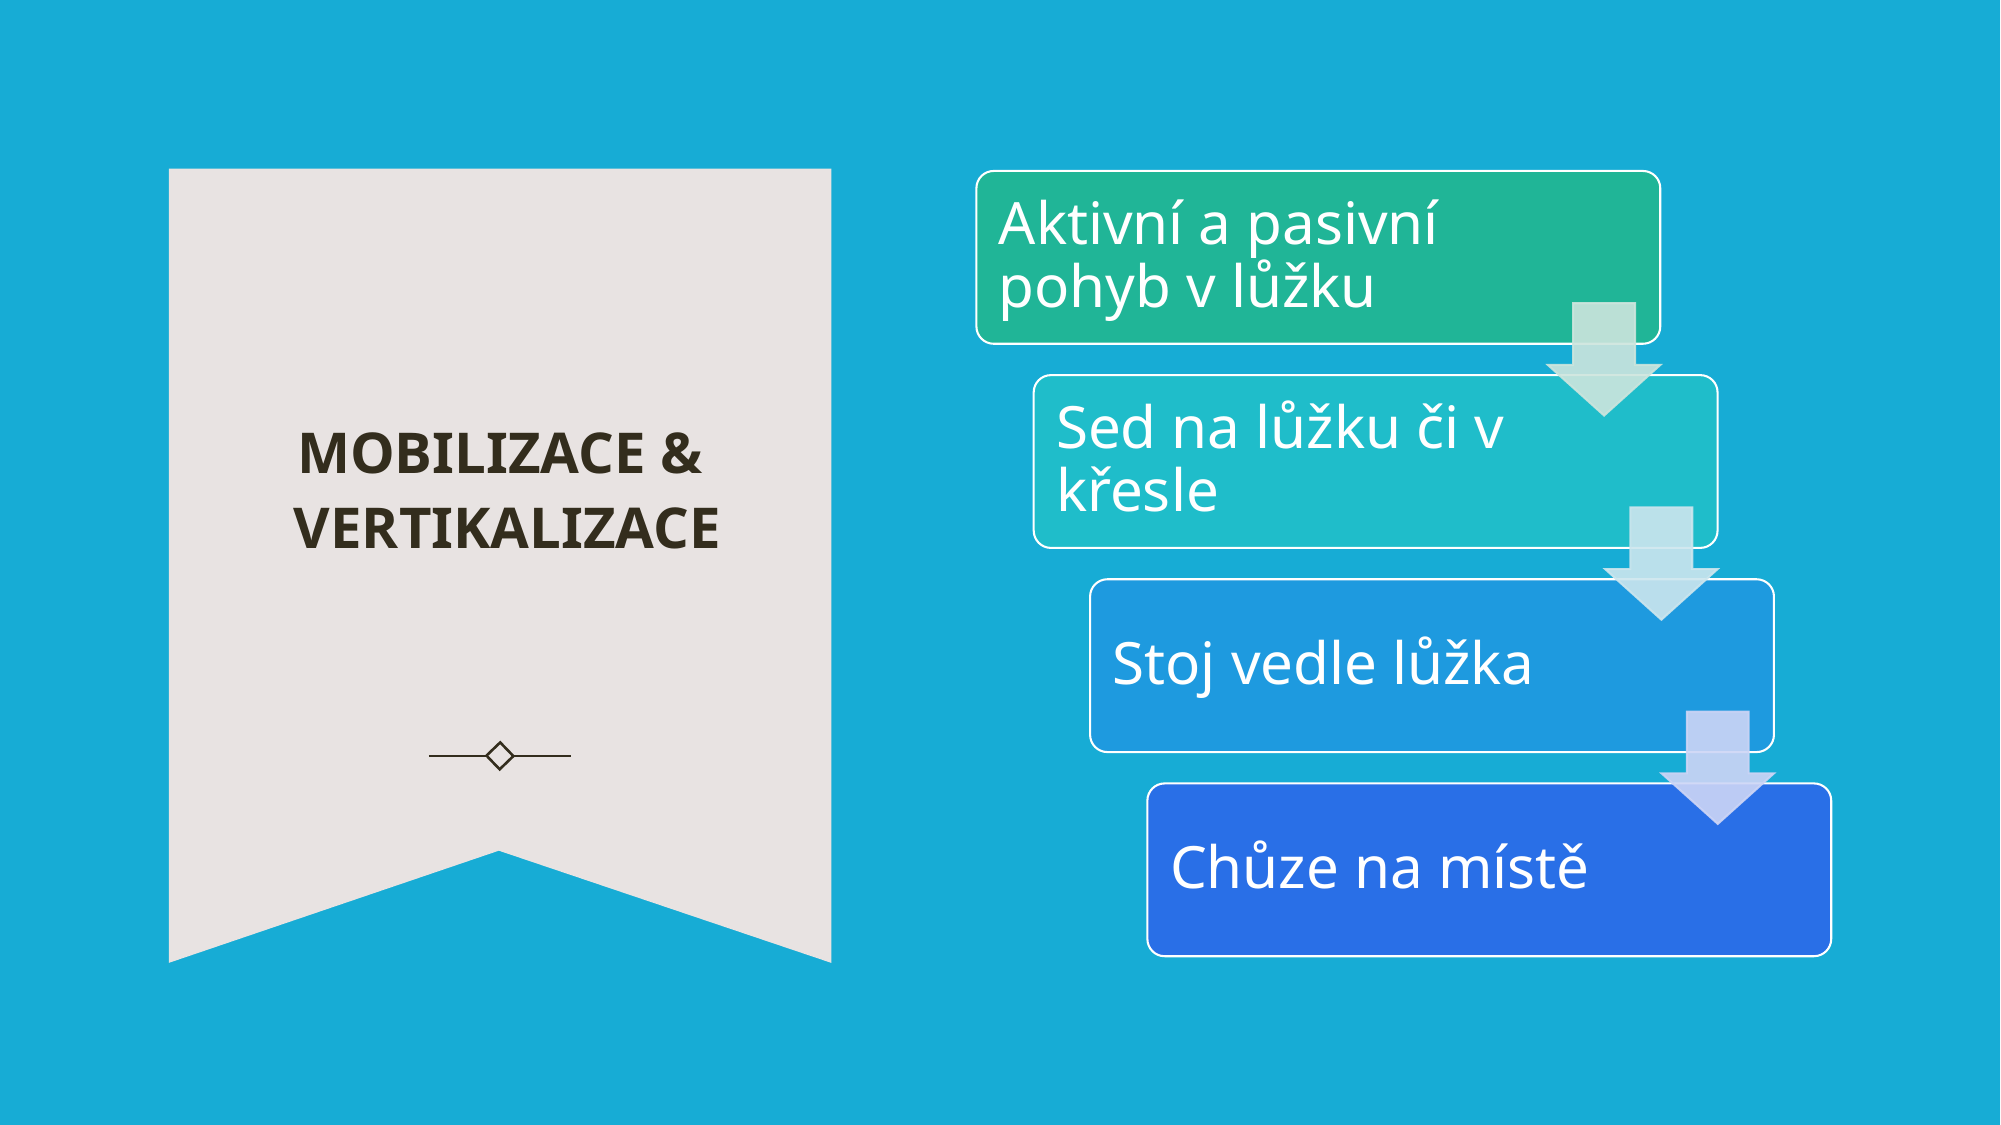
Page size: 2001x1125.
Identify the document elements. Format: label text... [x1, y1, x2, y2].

title MOBILIZACE & VERTIKALIZACE [233, 271, 767, 700]
text_box Aktivní a pasivní pohyb v lůžku [976, 170, 1661, 344]
text_box Sed na lůžku či v křesle [1033, 375, 1718, 548]
text_box Stoj vedle lůžka [1090, 579, 1774, 753]
text_box [0, 0, 2000, 1125]
text_box Chůze na místě [1147, 783, 1832, 957]
